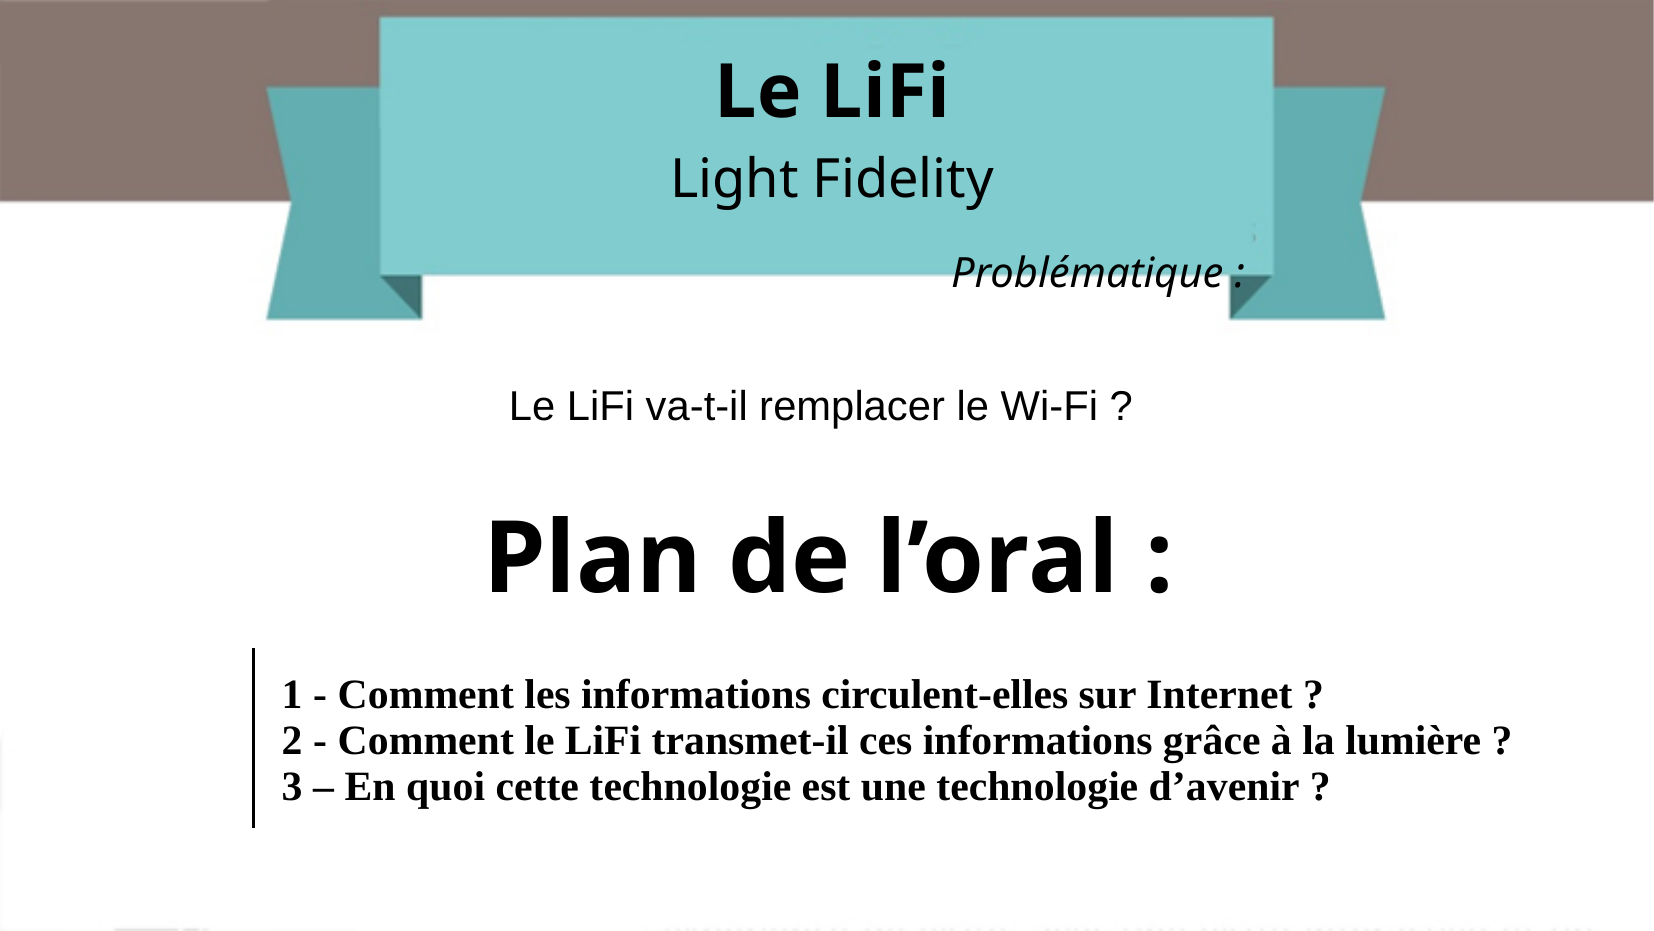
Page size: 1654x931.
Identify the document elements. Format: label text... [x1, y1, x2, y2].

picture [0, 437, 1654, 931]
title Plan de l’oral : [3, 476, 1654, 632]
text_box Le LiFi Light Fidelity Problématique : [405, 29, 1261, 269]
text_box Le LiFi va-t-il remplacer le Wi-Fi ? [0, 375, 1654, 437]
text_box 1 - Comment les informations circulent-elles sur Internet ? 2 - Comment le LiFi transmet-il ces informations grâce à la lumière ? 3 – En quoi cette technologie est une technologie d’avenir ? [266, 663, 1617, 818]
picture [0, 0, 1654, 375]
